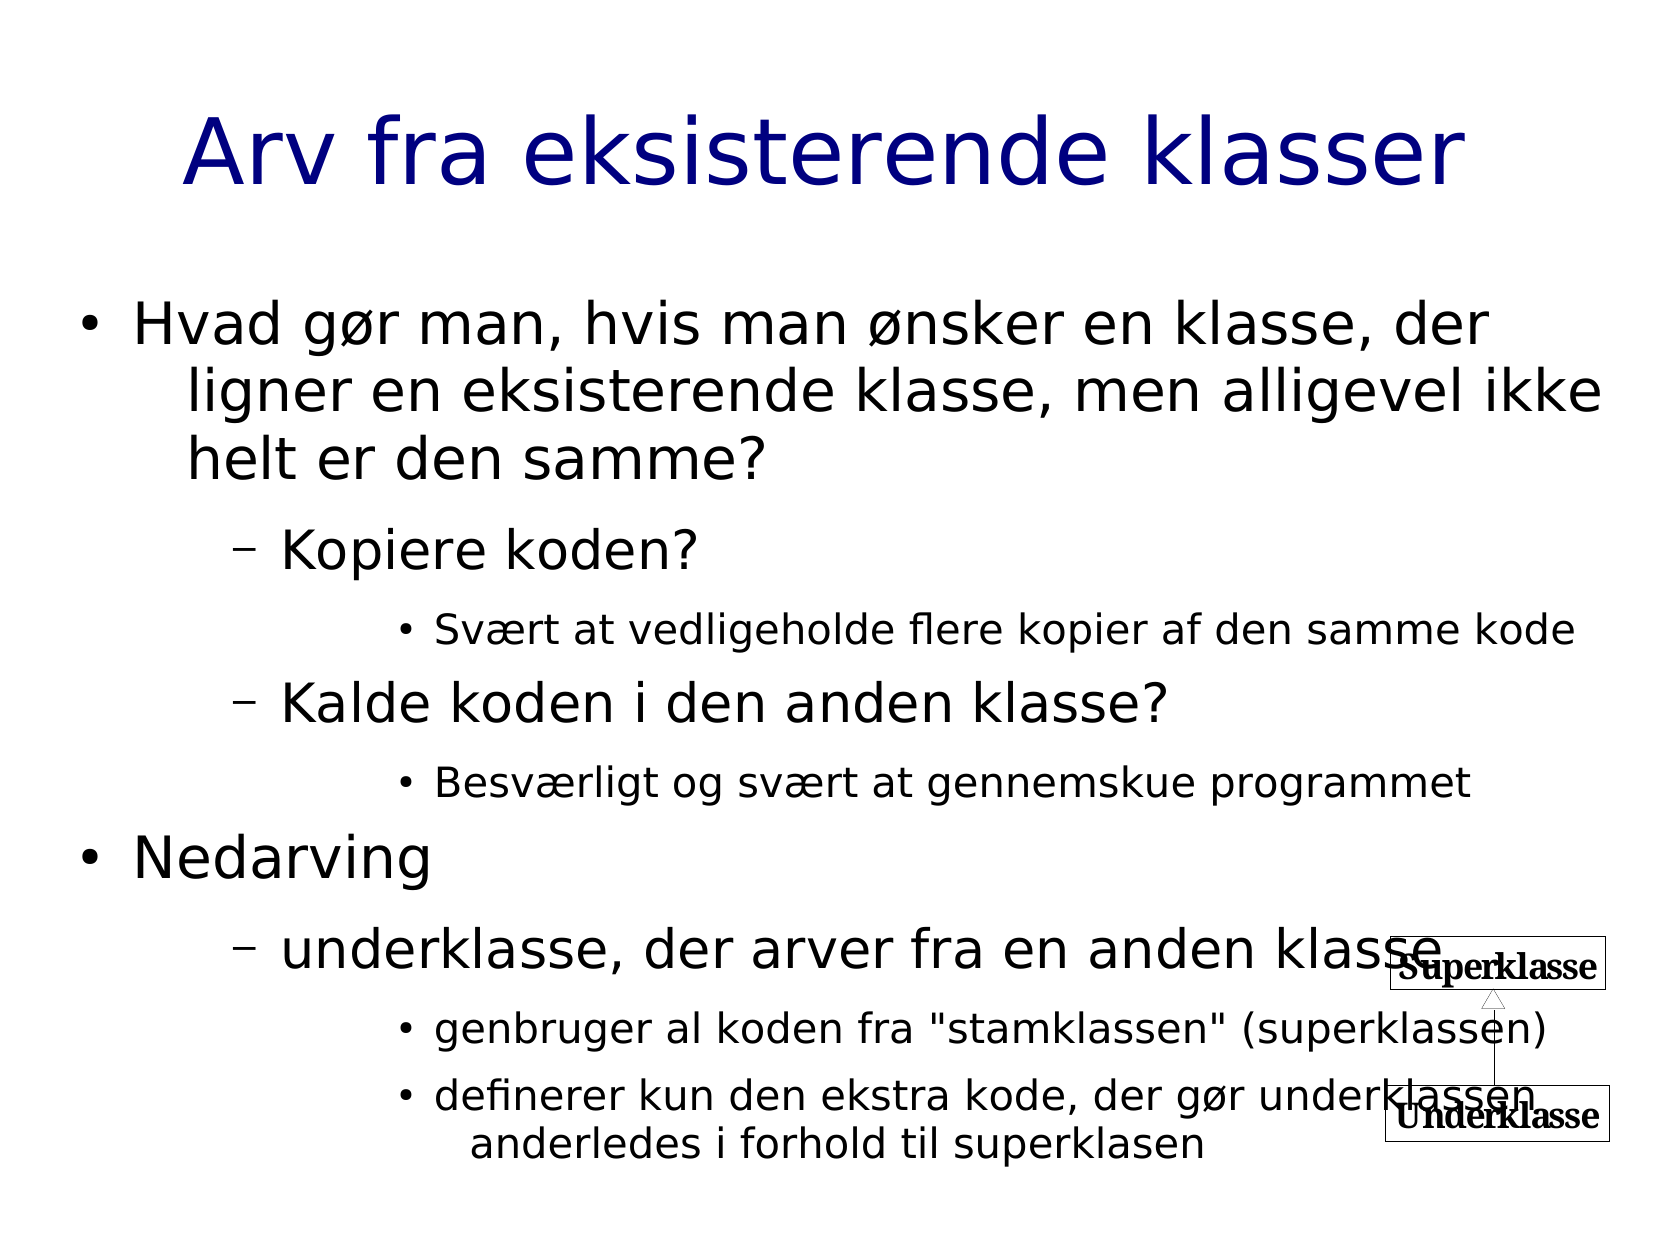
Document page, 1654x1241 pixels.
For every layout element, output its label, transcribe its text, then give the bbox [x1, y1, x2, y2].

list Hvad gør man, hvis man ønsker en klasse, der ligner en eksisterende klasse, men alligevel ikke helt er den samme? Kopiere koden? Svært at vedligeholde flere kopier af den samme kode Kalde koden i den anden klasse? Besværligt og svært at gennemskue programmet Nedarving underklasse, der arver fra en anden klasse genbruger al koden fra "stamklassen" (superklassen) definerer kun den ekstra kode, der gør underklassen anderledes i forhold til superklasen [44, 290, 1606, 1211]
chart [1382, 923, 1619, 1150]
title Arv fra eksisterende klasser [30, 49, 1620, 257]
